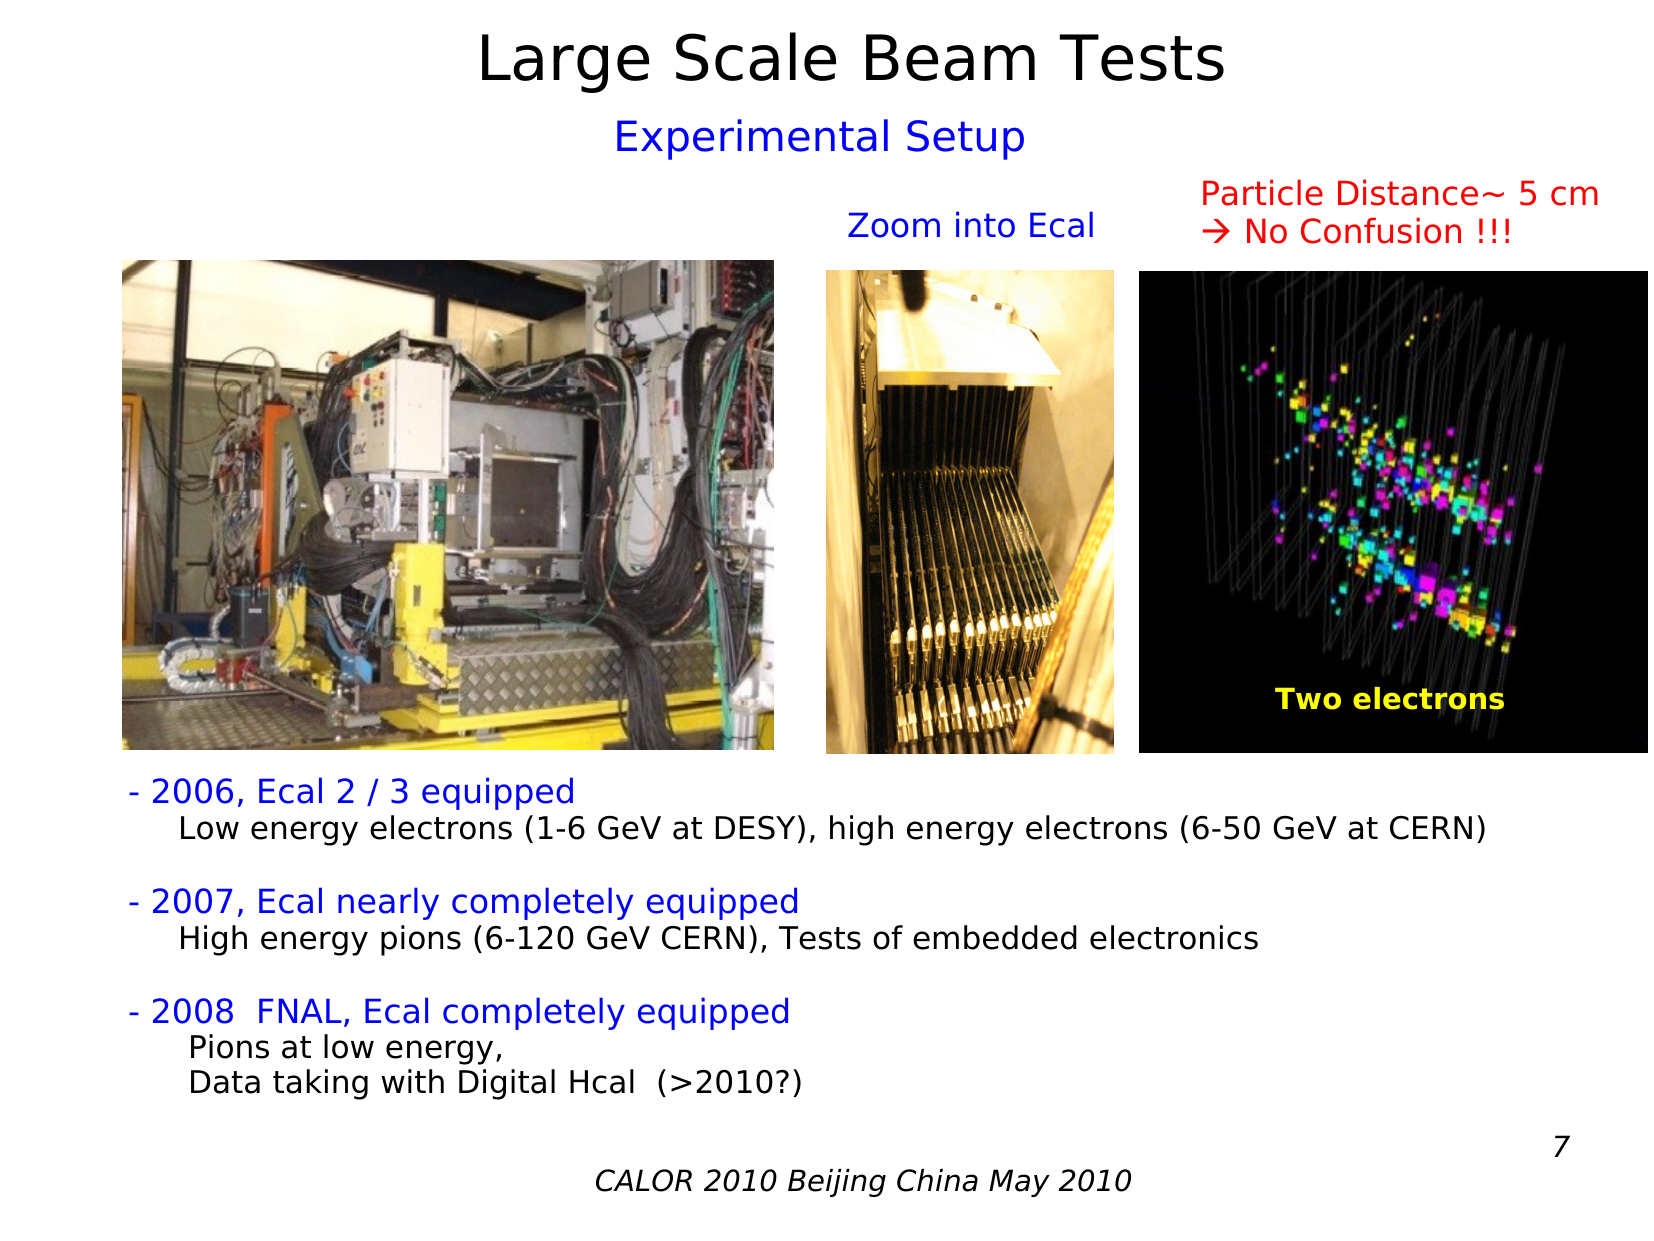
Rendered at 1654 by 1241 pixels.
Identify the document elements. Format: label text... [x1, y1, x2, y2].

picture [1139, 271, 1648, 753]
text_box - 2006, Ecal 2 / 3 equipped Low energy electrons (1-6 GeV at DESY), high energy electrons (6-50 GeV at CERN) - 2007, Ecal nearly completely equipped High energy pions (6-120 GeV CERN), Tests of embedded electronics - 2008 FNAL, Ecal completely equipped Pions at low energy, Data taking with Digital Hcal (>2010?) [114, 766, 1517, 1192]
picture [122, 260, 774, 750]
text_box Particle Distance~ 5 cm  No Confusion !!! [1185, 166, 1627, 260]
text_box Two electrons [1260, 675, 1521, 725]
picture [826, 270, 1114, 755]
text_box Zoom into Ecal [833, 200, 1159, 260]
text_box Experimental Setup [533, 106, 1137, 163]
text_box Large Scale Beam Tests [461, 14, 1243, 104]
